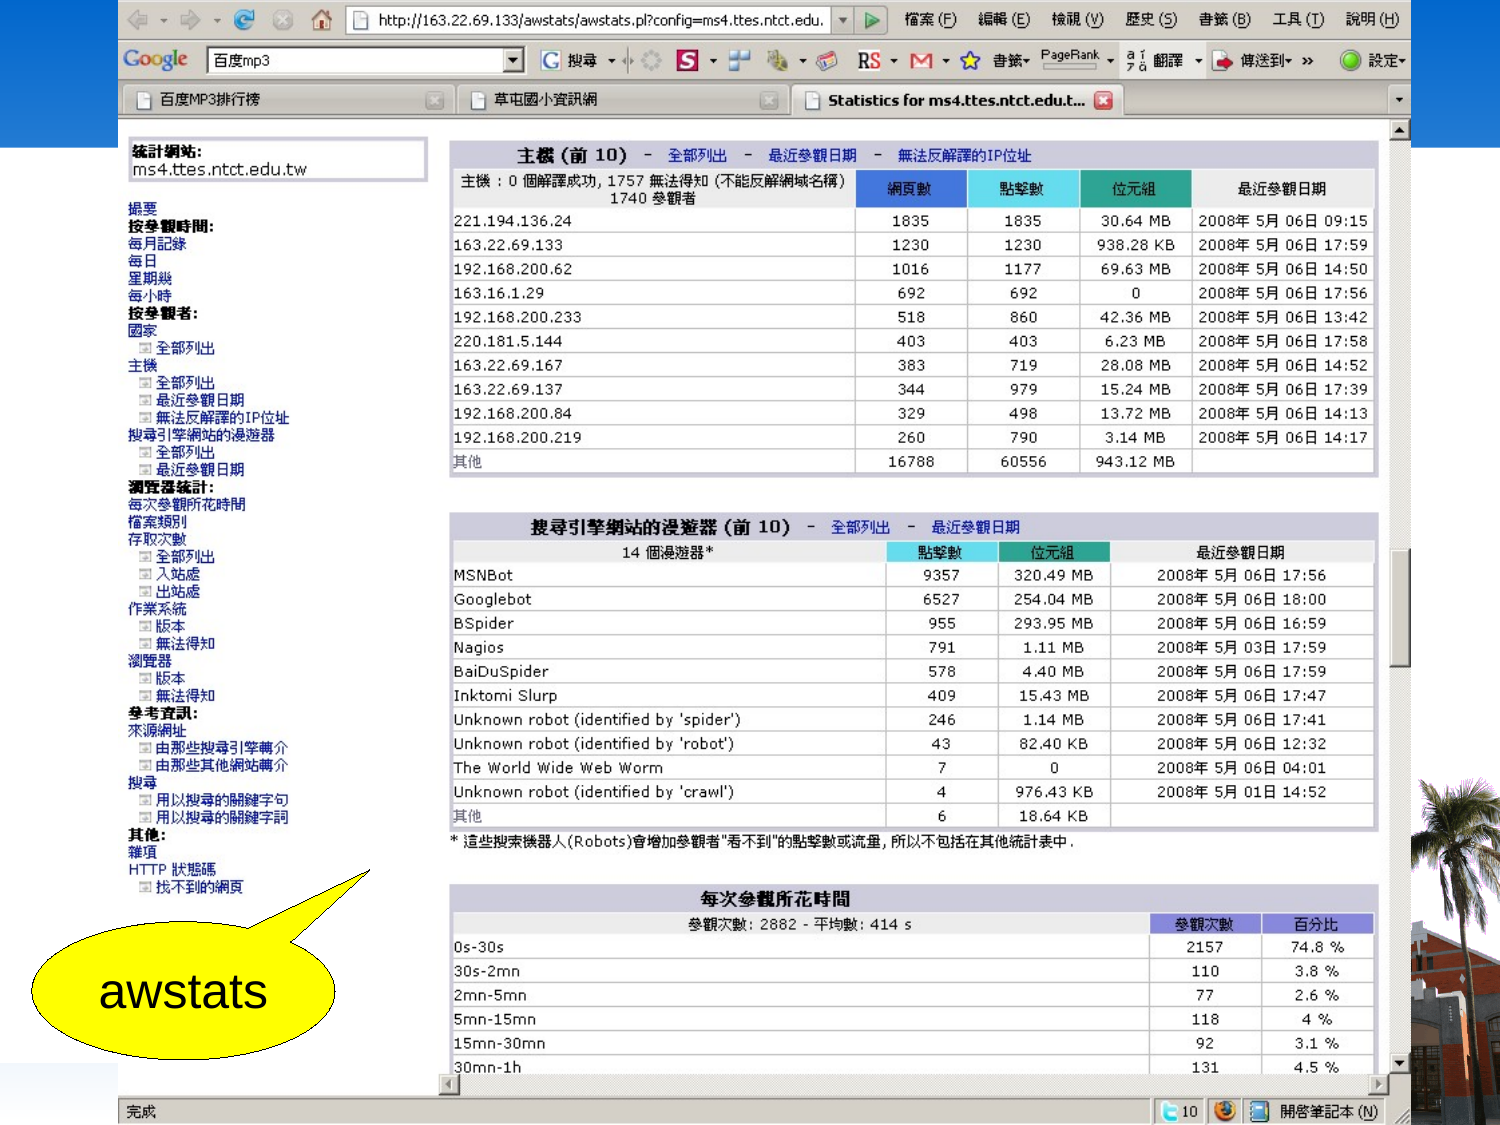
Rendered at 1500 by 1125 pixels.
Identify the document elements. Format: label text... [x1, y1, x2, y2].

text_box awstats [31, 869, 370, 1060]
picture [118, 0, 1500, 1125]
